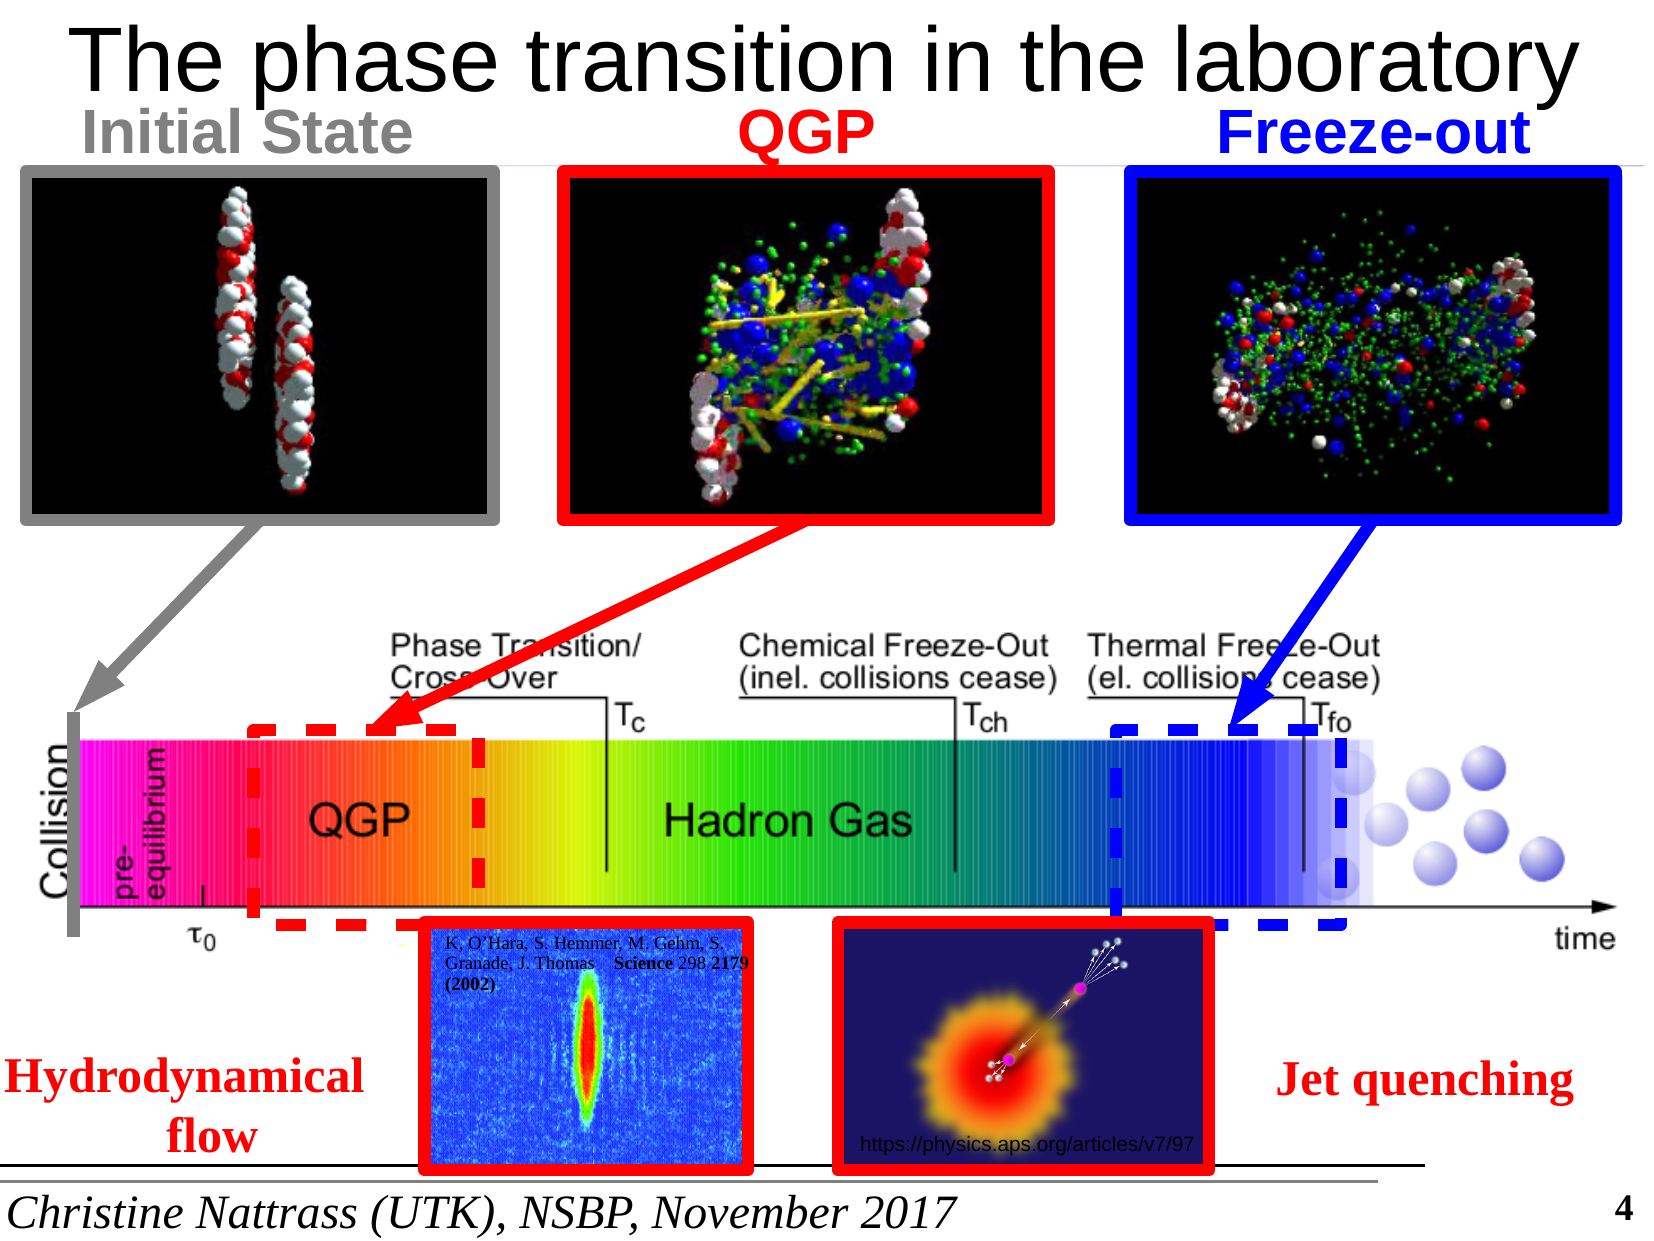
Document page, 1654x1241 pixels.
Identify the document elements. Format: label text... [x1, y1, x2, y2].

picture [0, 165, 1651, 1000]
text_box QGP [574, 90, 1040, 165]
text_box https://physics.aps.org/articles/v7/97 [845, 1125, 1479, 1183]
picture [1137, 178, 1609, 514]
text_box Freeze-out [1141, 90, 1607, 181]
text_box Hydrodynamical flow [0, 1034, 391, 1171]
picture [431, 1055, 742, 1164]
text_box Jet quenching [1219, 1037, 1631, 1114]
picture [570, 178, 1042, 514]
text_box Initial State [66, 90, 532, 181]
title The phase transition in the laboratory [45, 2, 1606, 118]
text_box K, O’Hara, S. Hemmer, M. Gehm, S. Granade, J. Thomas Science 298 2179 (2002) [308, 925, 774, 1055]
picture [32, 178, 487, 514]
picture [844, 929, 1203, 1164]
